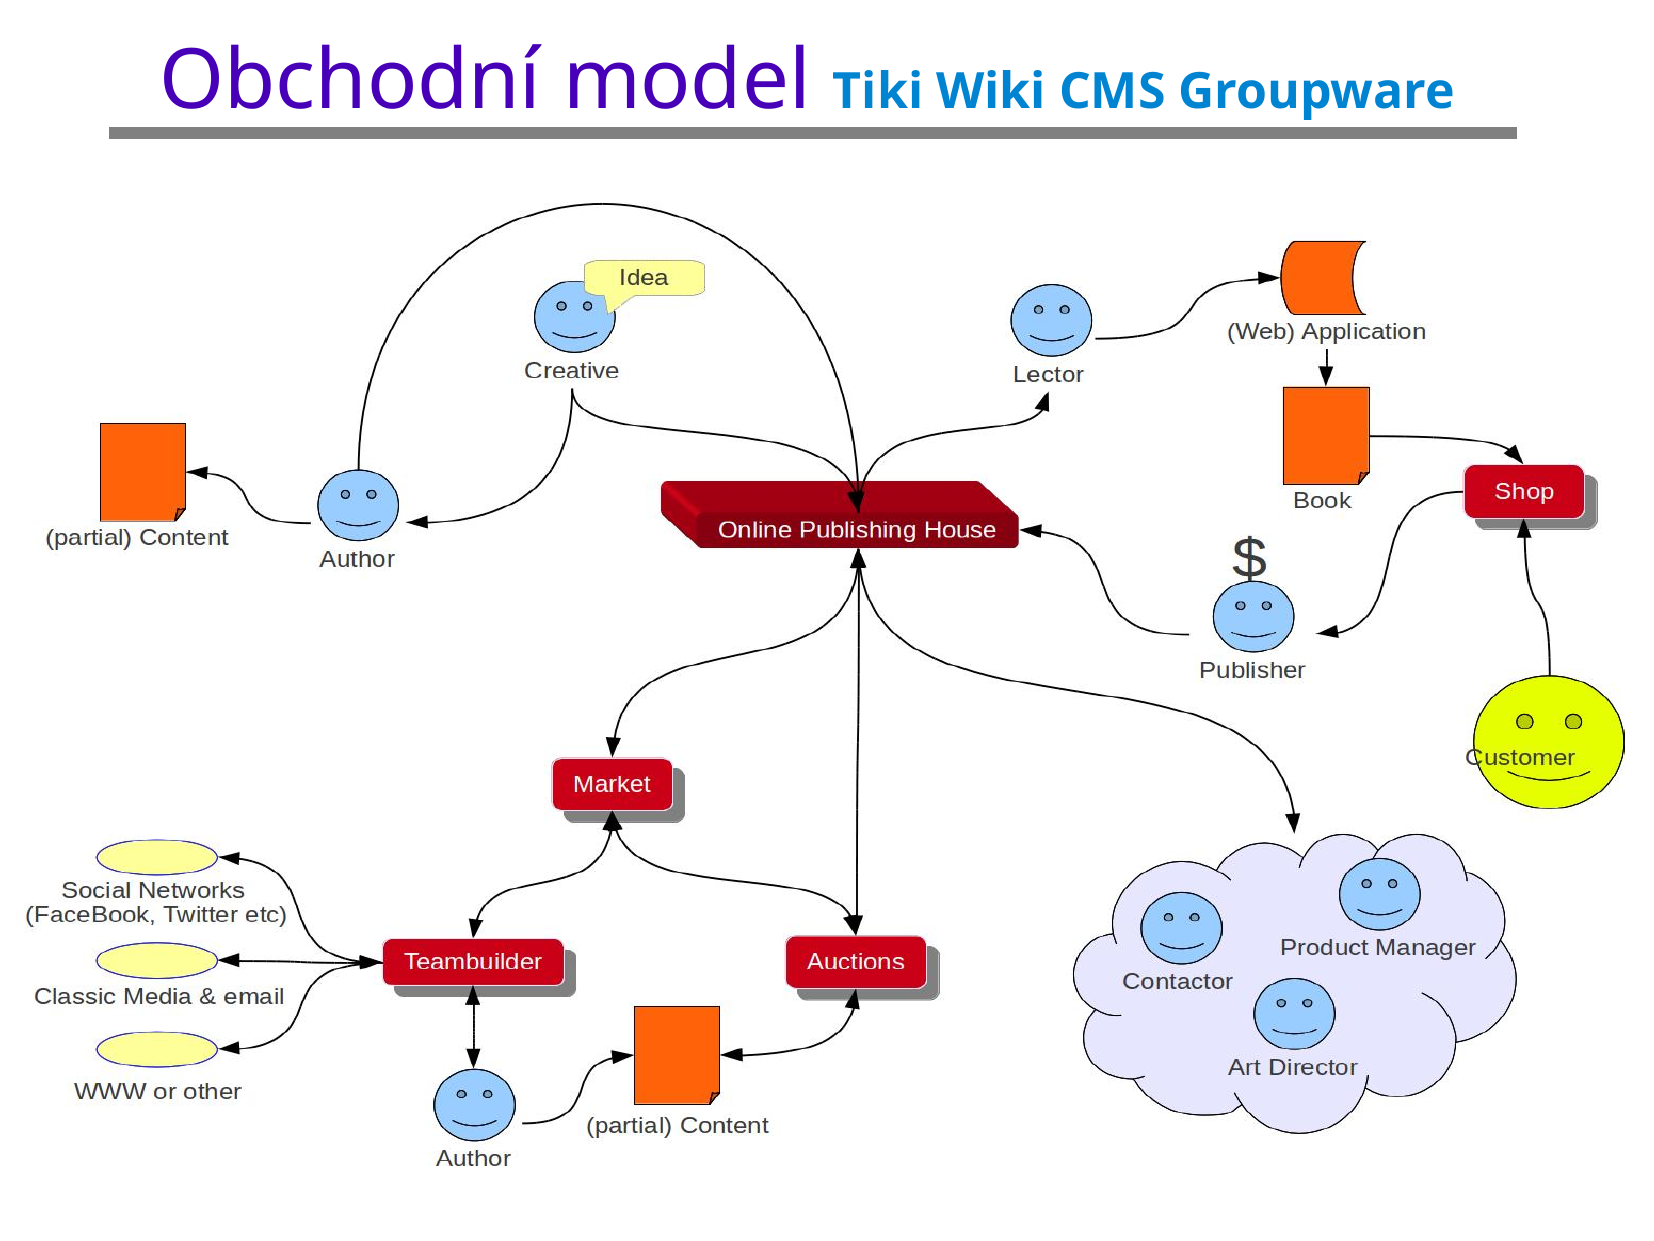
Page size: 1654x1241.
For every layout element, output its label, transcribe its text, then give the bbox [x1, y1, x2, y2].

picture [16, 202, 1625, 1176]
title Obchodní model Tiki Wiki CMS Groupware [63, 28, 1552, 124]
